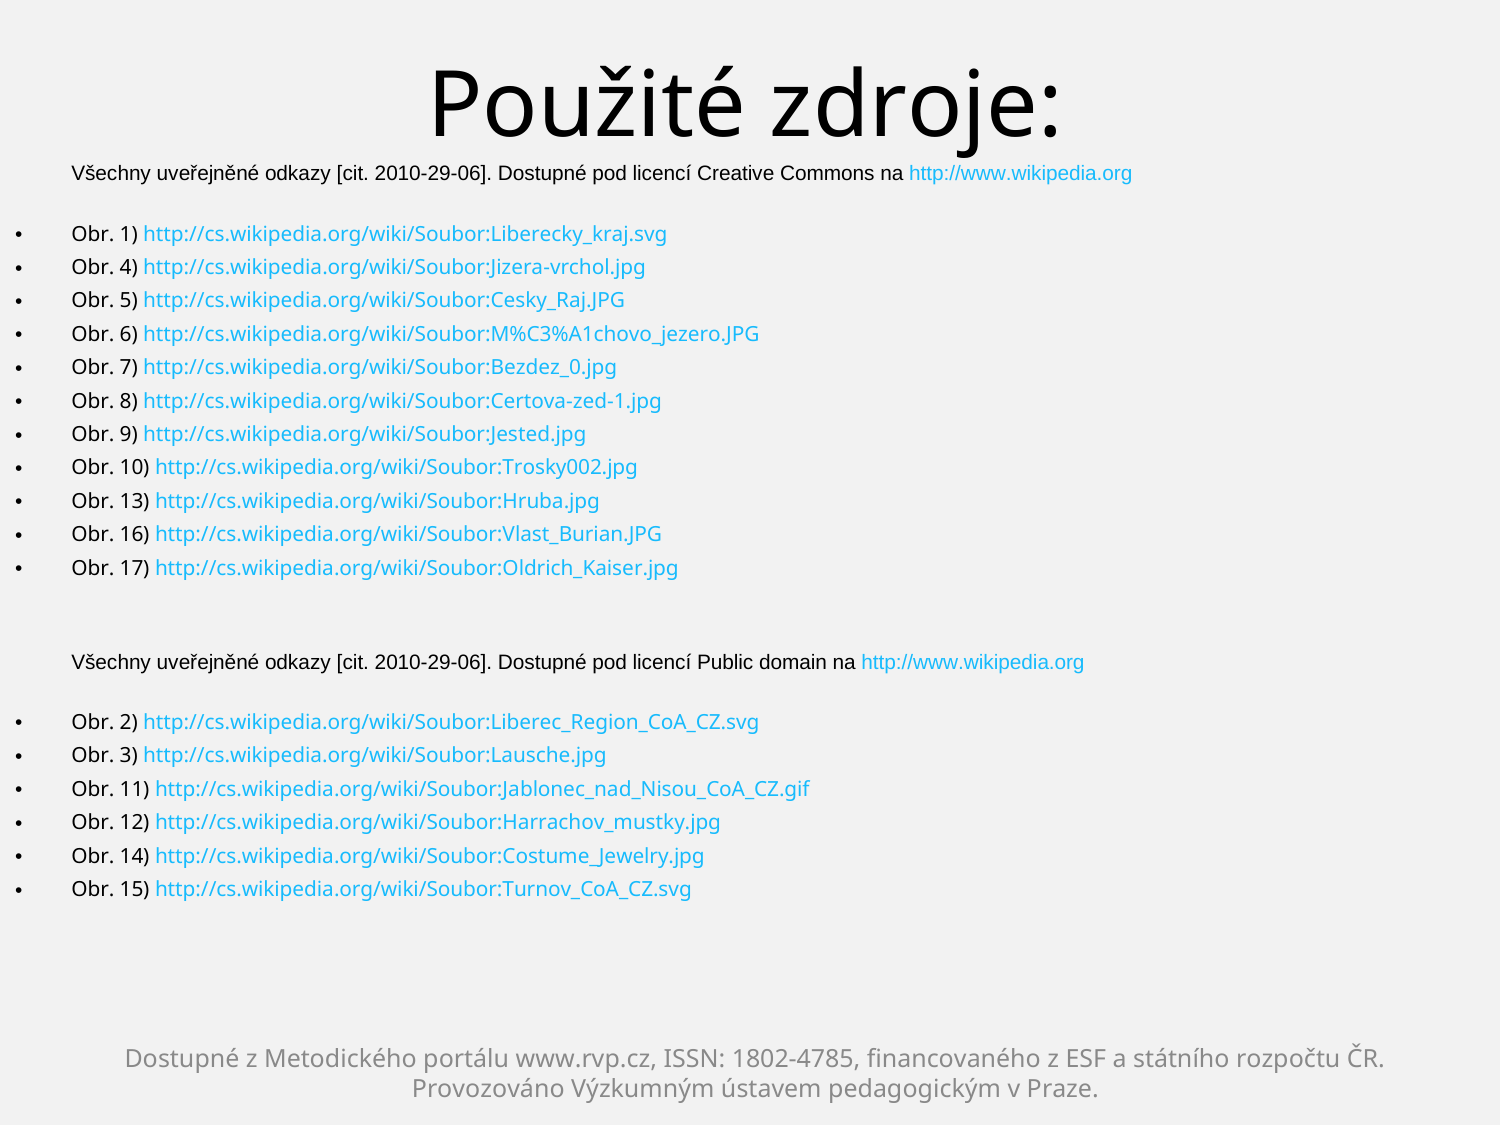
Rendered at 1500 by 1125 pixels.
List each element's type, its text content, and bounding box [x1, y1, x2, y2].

title Použité zdroje: [70, 35, 1421, 152]
text_box Dostupné z Metodického portálu www.rvp.cz, ISSN: 1802-4785, financovaného z ESF a státního rozpočtu ČR. Provozováno Výzkumným ústavem pedagogickým v Praze. [93, 1042, 1418, 1103]
list Všechny uveřejněné odkazy [cit. 2010-29-06]. Dostupné pod licencí Creative Commons na http://www.wikipedia.org Obr. 1) http://cs.wikipedia.org/wiki/Soubor:Liberecky_kraj.svg Obr. 4) http://cs.wikipedia.org/wiki/Soubor:Jizera-vrchol.jpg Obr. 5) http://cs.wikipedia.org/wiki/Soubor:Cesky_Raj.JPG Obr. 6) http://cs.wikipedia.org/wiki/Soubor:M%C3%A1chovo_jezero.JPG Obr. 7) http://cs.wikipedia.org/wiki/Soubor:Bezdez_0.jpg Obr. 8) http://cs.wikipedia.org/wiki/Soubor:Certova-zed-1.jpg Obr. 9) http://cs.wikipedia.org/wiki/Soubor:Jested.jpg Obr. 10) http://cs.wikipedia.org/wiki/Soubor:Trosky002.jpg Obr. 13) http://cs.wikipedia.org/wiki/Soubor:Hruba.jpg Obr. 16) http://cs.wikipedia.org/wiki/Soubor:Vlast_Burian.JPG Obr. 17) http://cs.wikipedia.org/wiki/Soubor:Oldrich_Kaiser.jpg Všechny uveřejněné odkazy [cit. 2010-29-06]. Dostupné pod licencí Public domain na http://www.wikipedia.org Obr. 2) http://cs.wikipedia.org/wiki/Soubor:Liberec_Region_CoA_CZ.svg Obr. 3) http://cs.wikipedia.org/wiki/Soubor:Lausche.jpg Obr. 11) http://cs.wikipedia.org/wiki/Soubor:Jablonec_nad_Nisou_CoA_CZ.gif Obr. 12) http://cs.wikipedia.org/wiki/Soubor:Harrachov_mustky.jpg Obr. 14) http://cs.wikipedia.org/wiki/Soubor:Costume_Jewelry.jpg Obr. 15) http://cs.wikipedia.org/wiki/Soubor:Turnov_CoA_CZ.svg [0, 152, 1500, 1020]
